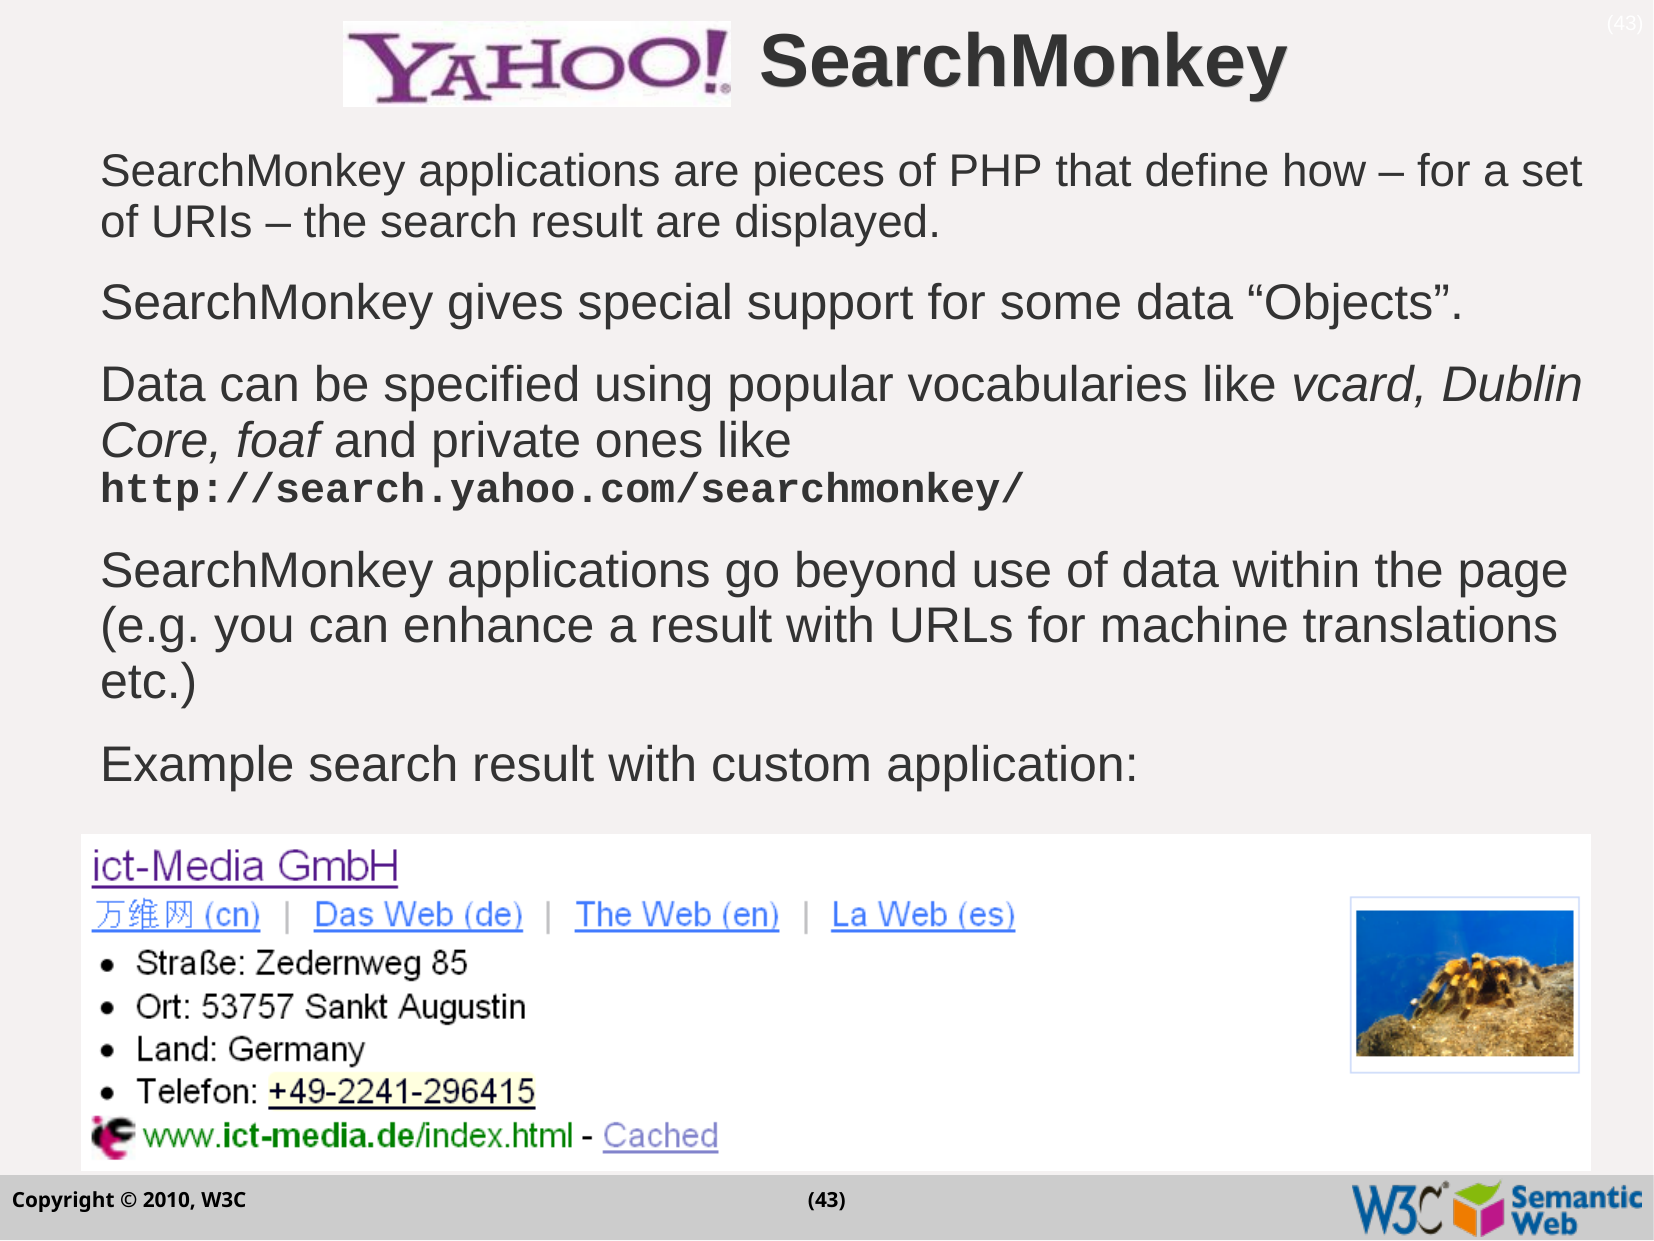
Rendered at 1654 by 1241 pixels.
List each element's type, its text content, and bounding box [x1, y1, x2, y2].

picture [343, 21, 731, 107]
list SearchMonkey applications are pieces of PHP that define how – for a set of URIs – the search result are displayed. SearchMonkey gives special support for some data “Objects”. Data can be specified using popular vocabularies like vcard, Dublin Core, foaf and private ones like http://search.yahoo.com/searchmonkey/ SearchMonkey applications go beyond use of data within the page (e.g. you can enhance a result with URLs for machine translations etc.) Example search result with custom application: [29, 144, 1617, 792]
picture [81, 834, 1591, 1171]
picture [1352, 1178, 1642, 1237]
title SearchMonkey [0, 7, 1654, 111]
